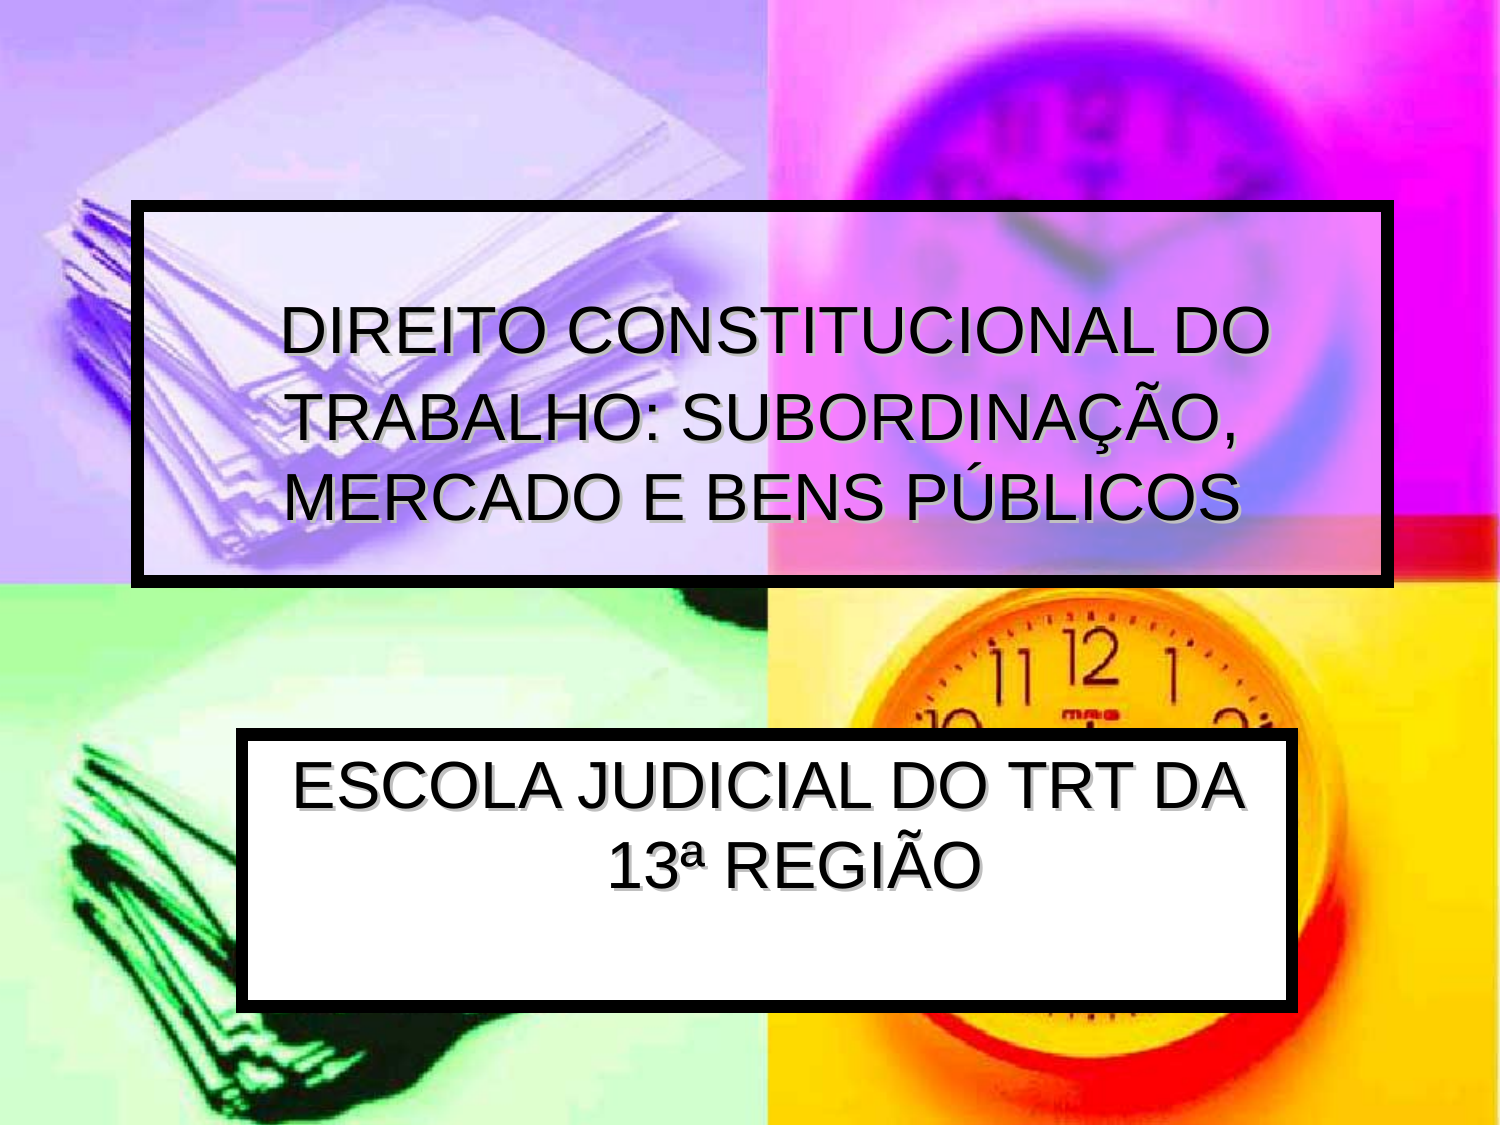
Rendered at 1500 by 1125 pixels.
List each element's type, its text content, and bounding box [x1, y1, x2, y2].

subtitle ESCOLA JUDICIAL DO TRT DA 13ª REGIÃO [242, 734, 1293, 1007]
title DIREITO CONSTITUCIONAL DO TRABALHO: SUBORDINAÇÃO, MERCADO E BENS PÚBLICOS [137, 205, 1388, 582]
picture [0, 0, 1500, 1125]
